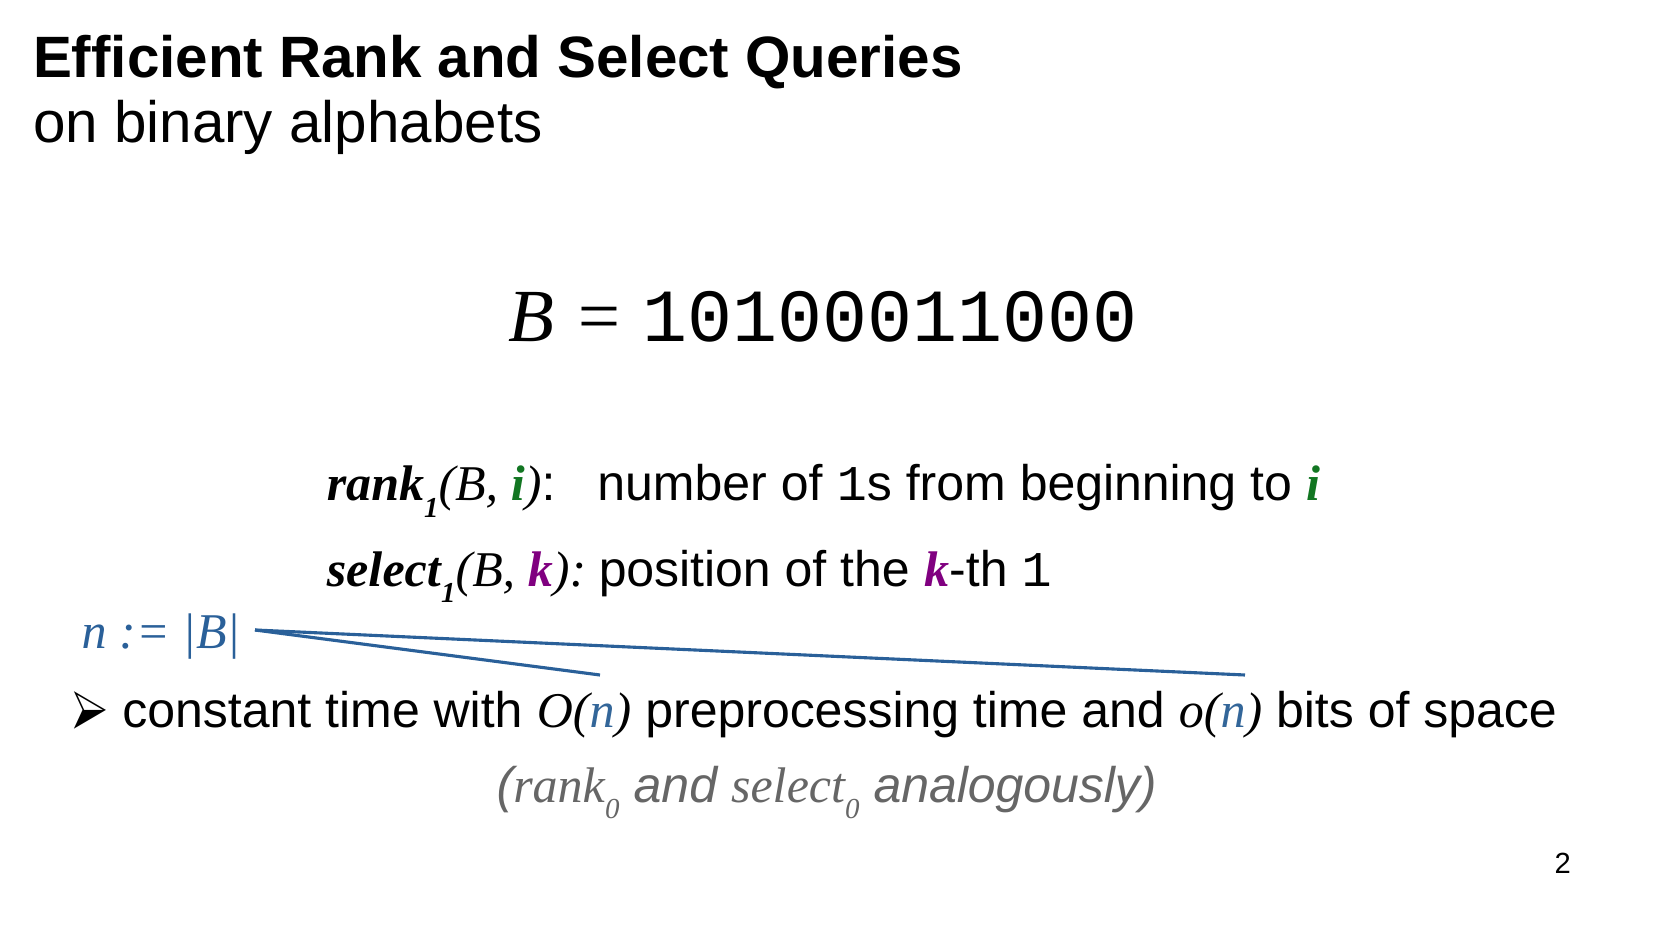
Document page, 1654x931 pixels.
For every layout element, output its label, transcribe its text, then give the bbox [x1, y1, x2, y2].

text_box (rank0 and select0 analogously) [481, 749, 1172, 833]
text_box Efficient Rank and Select Queries on binary alphabets [18, 17, 979, 163]
text_box rank1(B, i): number of 1s from beginning to i select1(B, k): position of the k-th 1 [312, 448, 1342, 617]
text_box ⮚ constant time with O(n) preprocessing time and o(n) bits of space [56, 675, 1597, 746]
text_box B = 10100011000 [493, 267, 1160, 372]
text_box n := |B| [66, 596, 256, 667]
